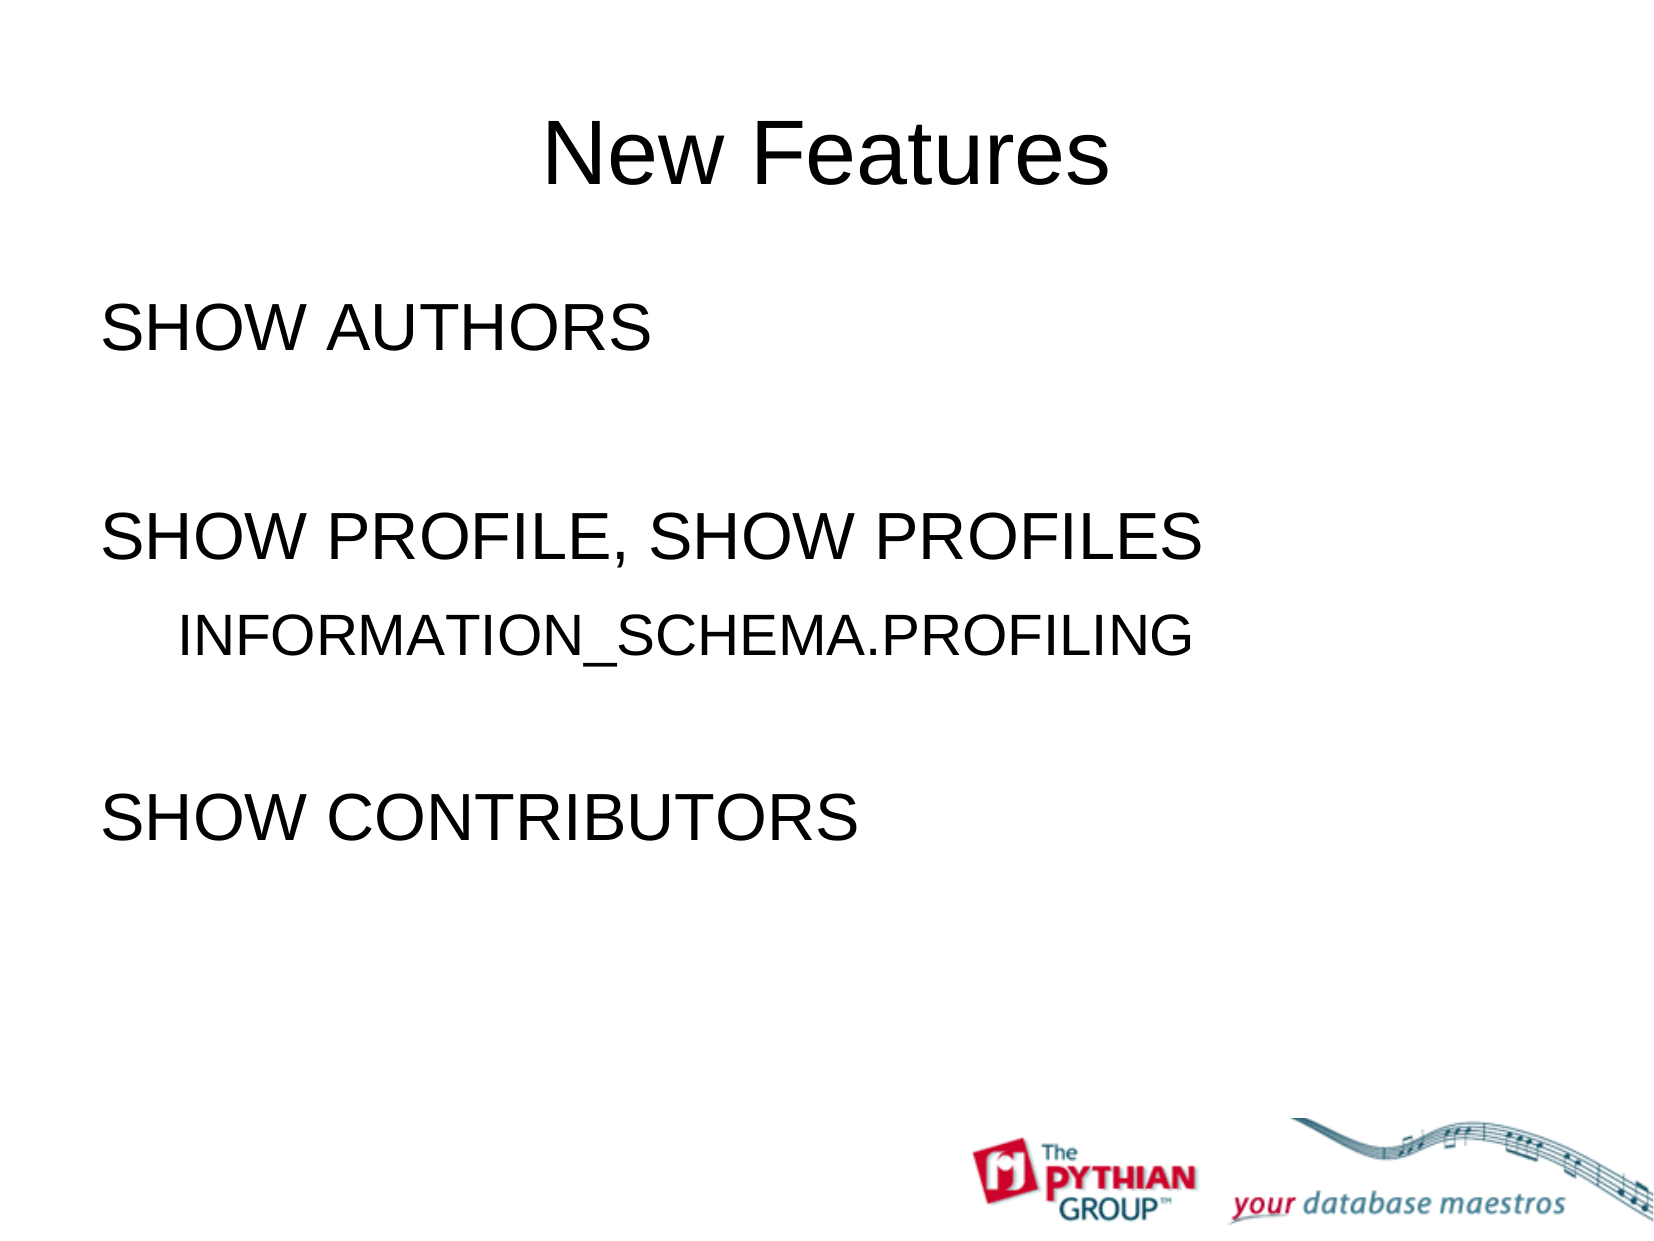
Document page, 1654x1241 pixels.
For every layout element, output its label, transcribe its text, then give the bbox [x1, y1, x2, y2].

list SHOW AUTHORS SHOW PROFILE, SHOW PROFILES INFORMATION_SCHEMA.PROFILING SHOW CONTRIBUTORS [82, 290, 1571, 1094]
picture [955, 1118, 1654, 1241]
title New Features [82, 56, 1571, 250]
